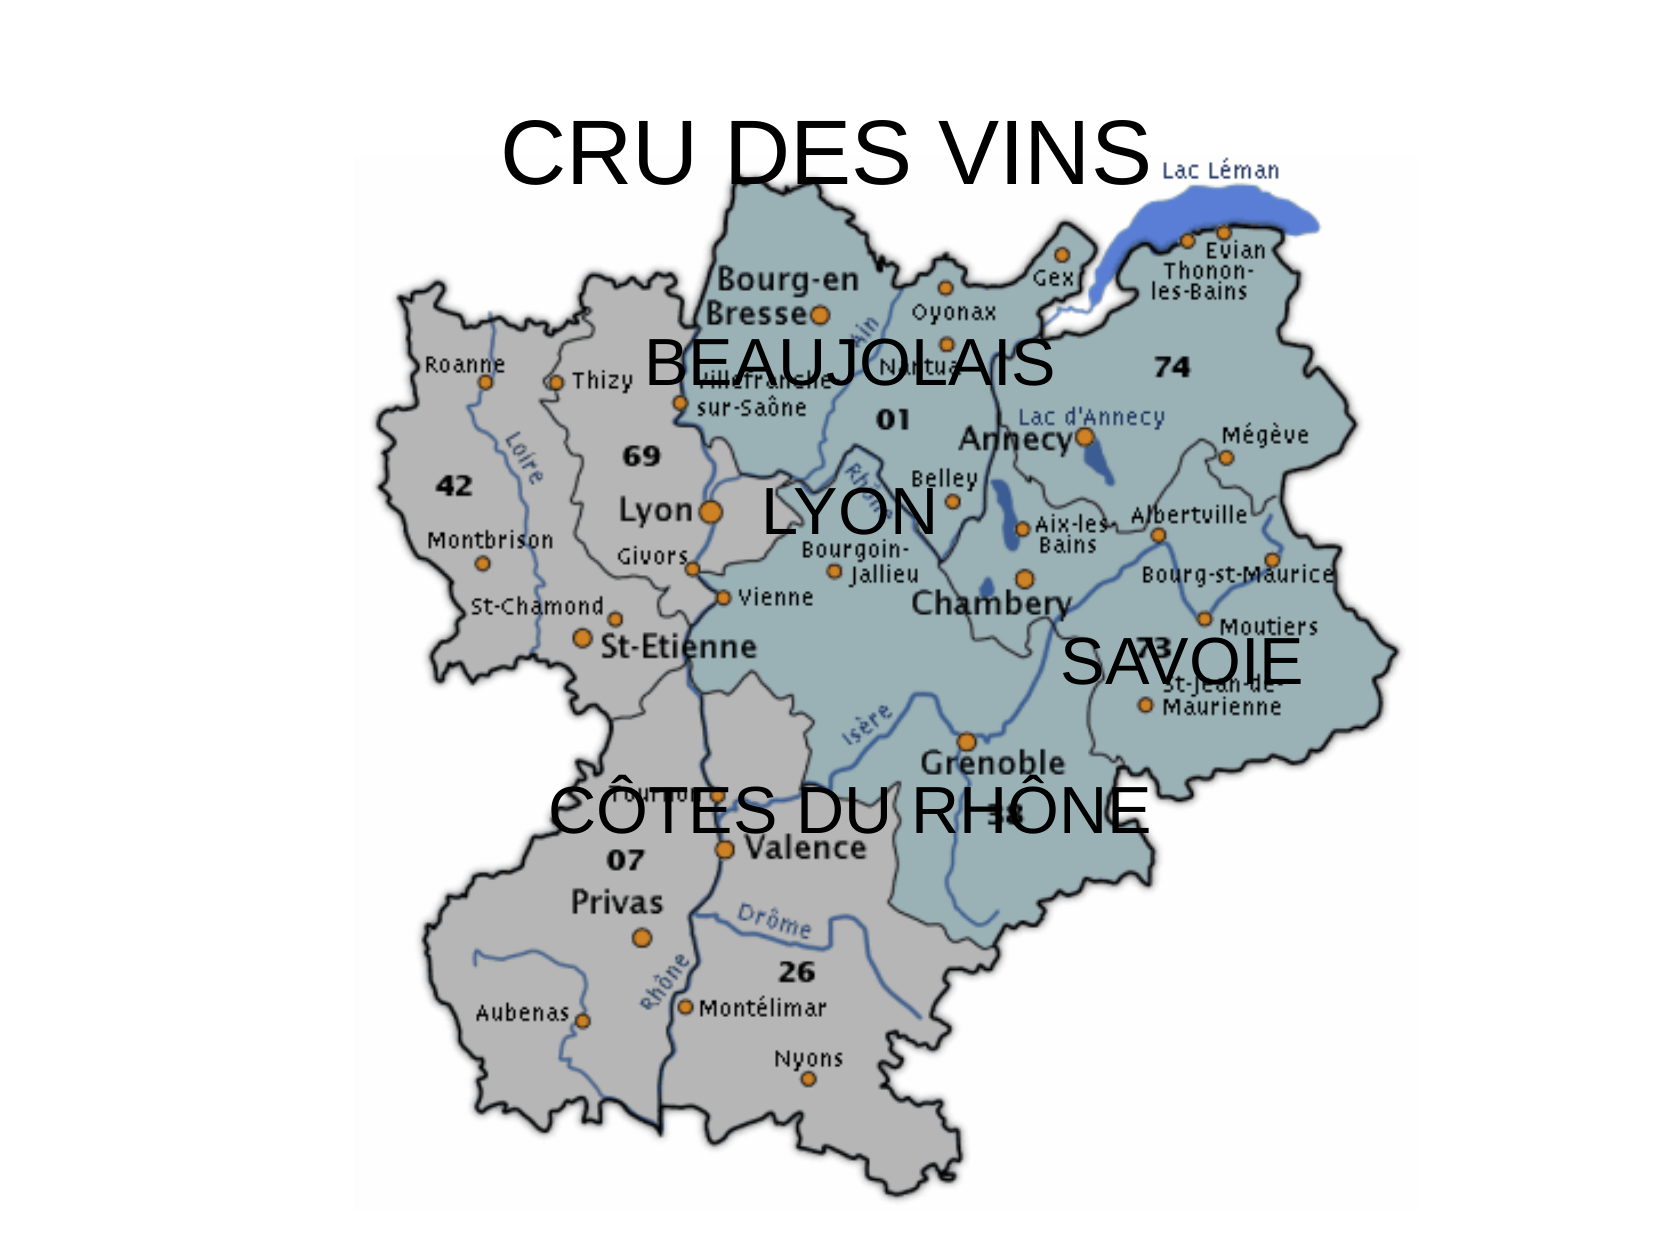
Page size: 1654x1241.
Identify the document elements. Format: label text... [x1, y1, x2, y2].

picture [354, 1148, 1418, 1211]
picture [354, 250, 1418, 324]
title CRU DES VINS [82, 56, 1571, 250]
text_box BEAUJOLAIS LYON SAVOIE CÔTES DU RHÔNE [106, 324, 1595, 1148]
